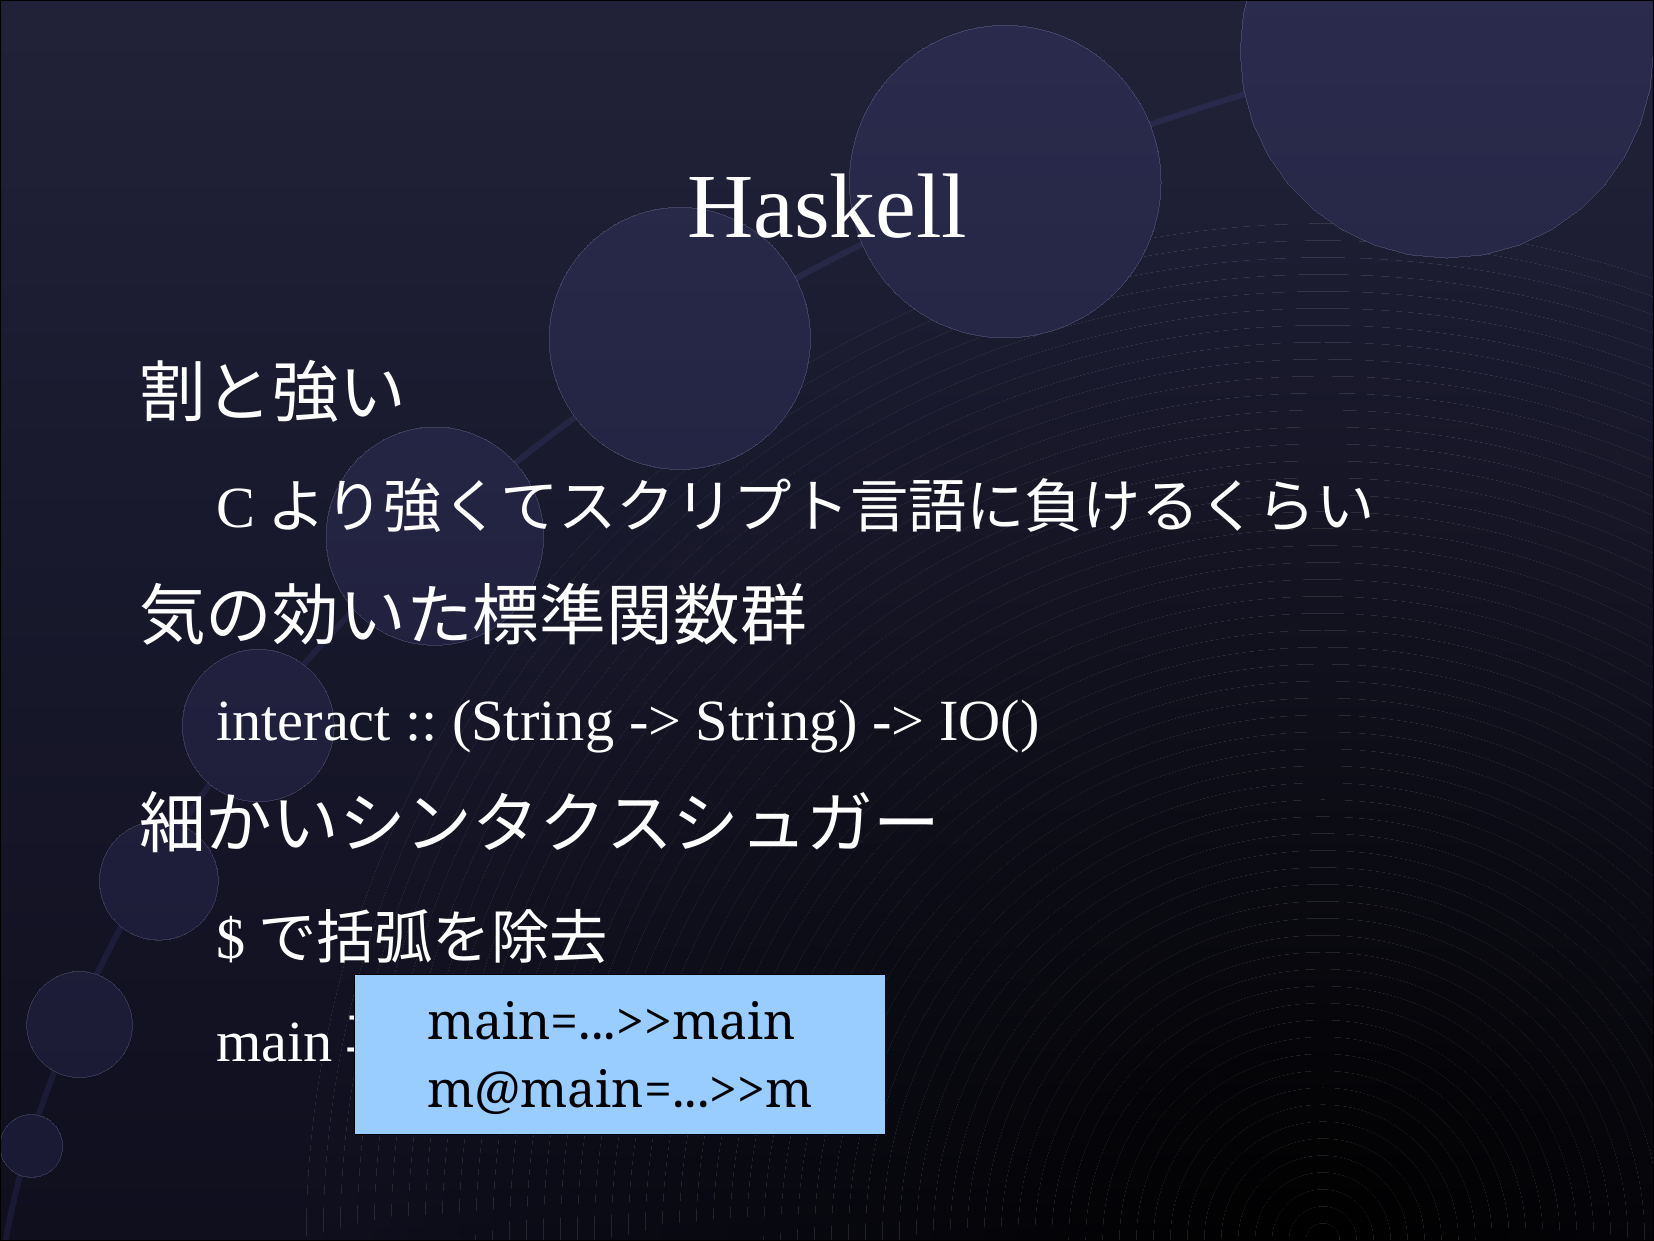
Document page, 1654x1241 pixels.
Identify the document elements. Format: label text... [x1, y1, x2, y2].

list 割と強い Cより強くてスクリプト言語に負けるくらい 気の効いた標準関数群 interact :: (String -> String) -> IO() 細かいシンタクスシュガー $で括弧を除去 main再帰 [121, 344, 1534, 1127]
text_box main=...>>main m@main=...>>m [354, 974, 886, 1135]
title Haskell [121, 102, 1534, 311]
